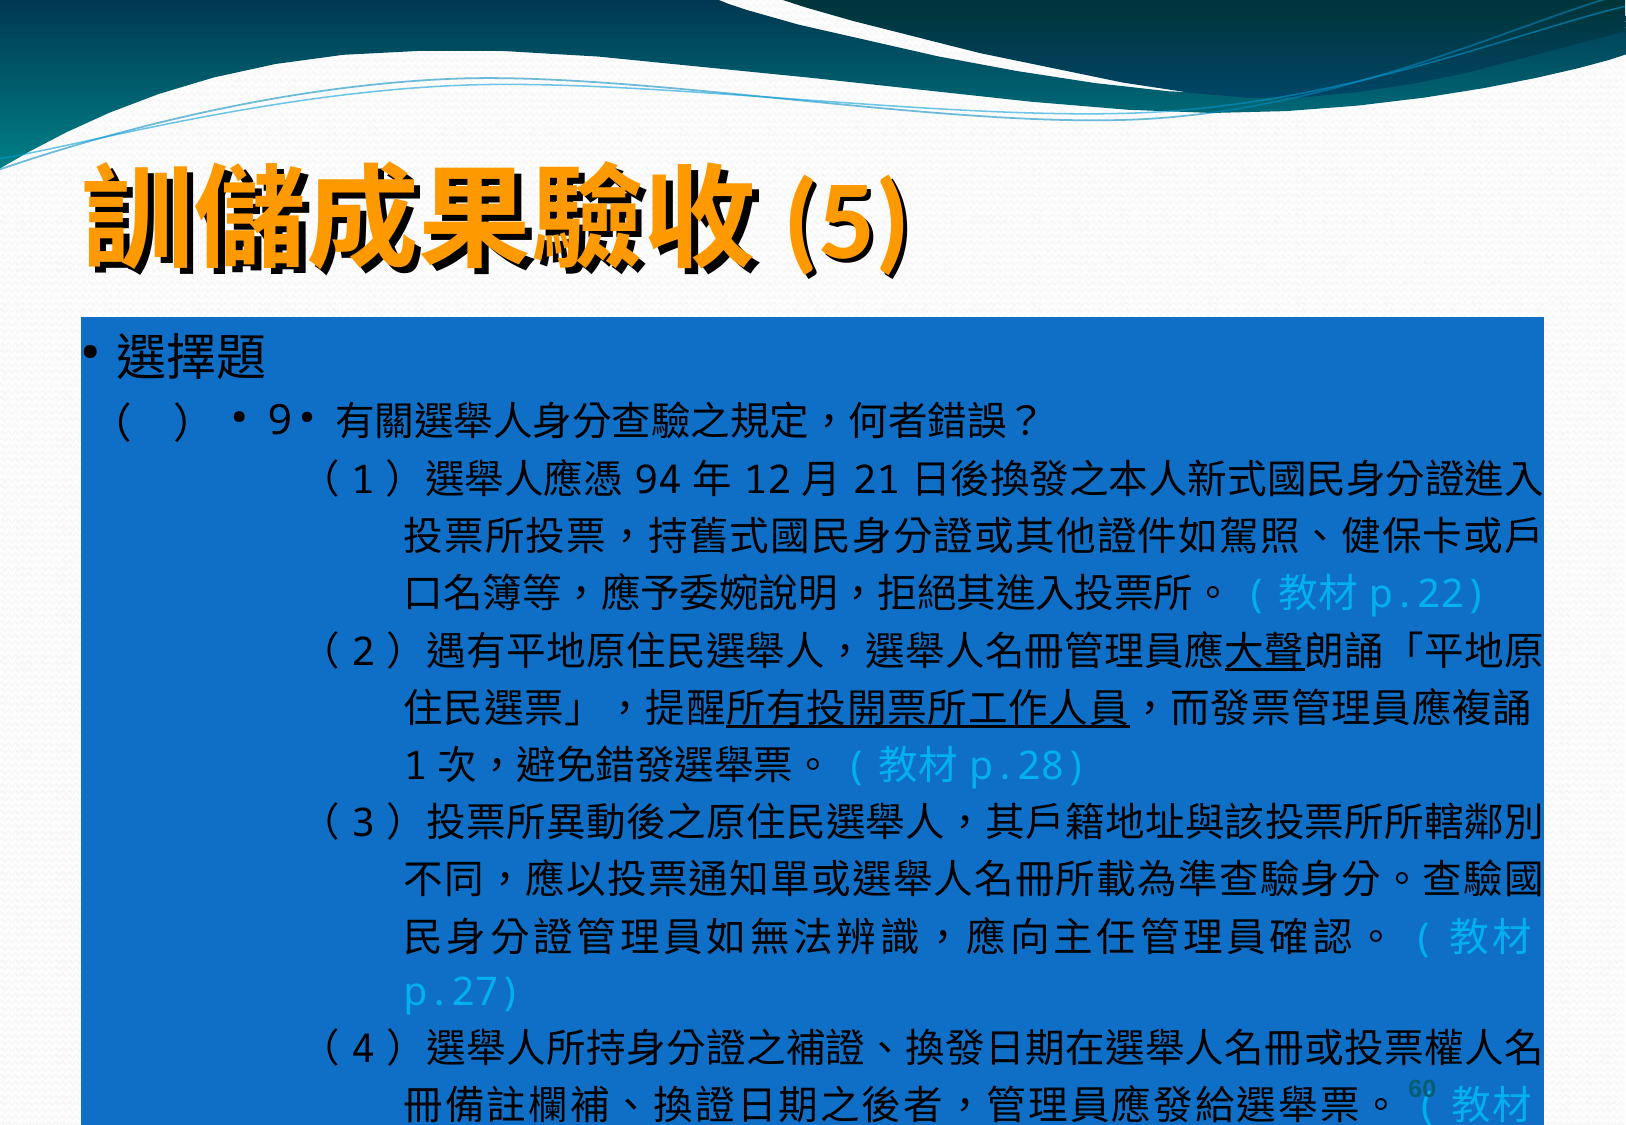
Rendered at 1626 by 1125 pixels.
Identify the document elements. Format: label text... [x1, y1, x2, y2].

table_header 選擇題 [81, 317, 1544, 390]
title 訓儲成果驗收(5) [81, 115, 1544, 304]
text_box 60 [1408, 1042, 1544, 1103]
table_cell 9 [224, 390, 300, 1125]
table_cell 有關選舉人身分查驗之規定，何者錯誤？ （1）選舉人應憑94年12月21日後換發之本人新式國民身分證進入投票所投票，持舊式國民身分證或其他證件如駕照、健保卡或戶口名簿等，應予委婉說明，拒絕其進入投票所。(教材p.22) （2）遇有平地原住民選舉人，選舉人名冊管理員應大聲朗誦「平地原住民選票」，提醒所有投開票所工作人員，而發票管理員應複誦1次，避免錯發選舉票。(教材p.28) （3）投票所異動後之原住民選舉人，其戶籍地址與該投票所所轄鄰別不同，應以投票通知單或選舉人名冊所載為準查驗身分。查驗國民身分證管理員如無法辨識，應向主任管理員確認。(教材p.27) （4）選舉人所持身分證之補證、換發日期在選舉人名冊或投票權人名冊備註欄補、換證日期之後者，管理員應發給選舉票。(教材p.26) [300, 390, 1544, 1125]
table_cell （ ） [81, 390, 224, 1125]
